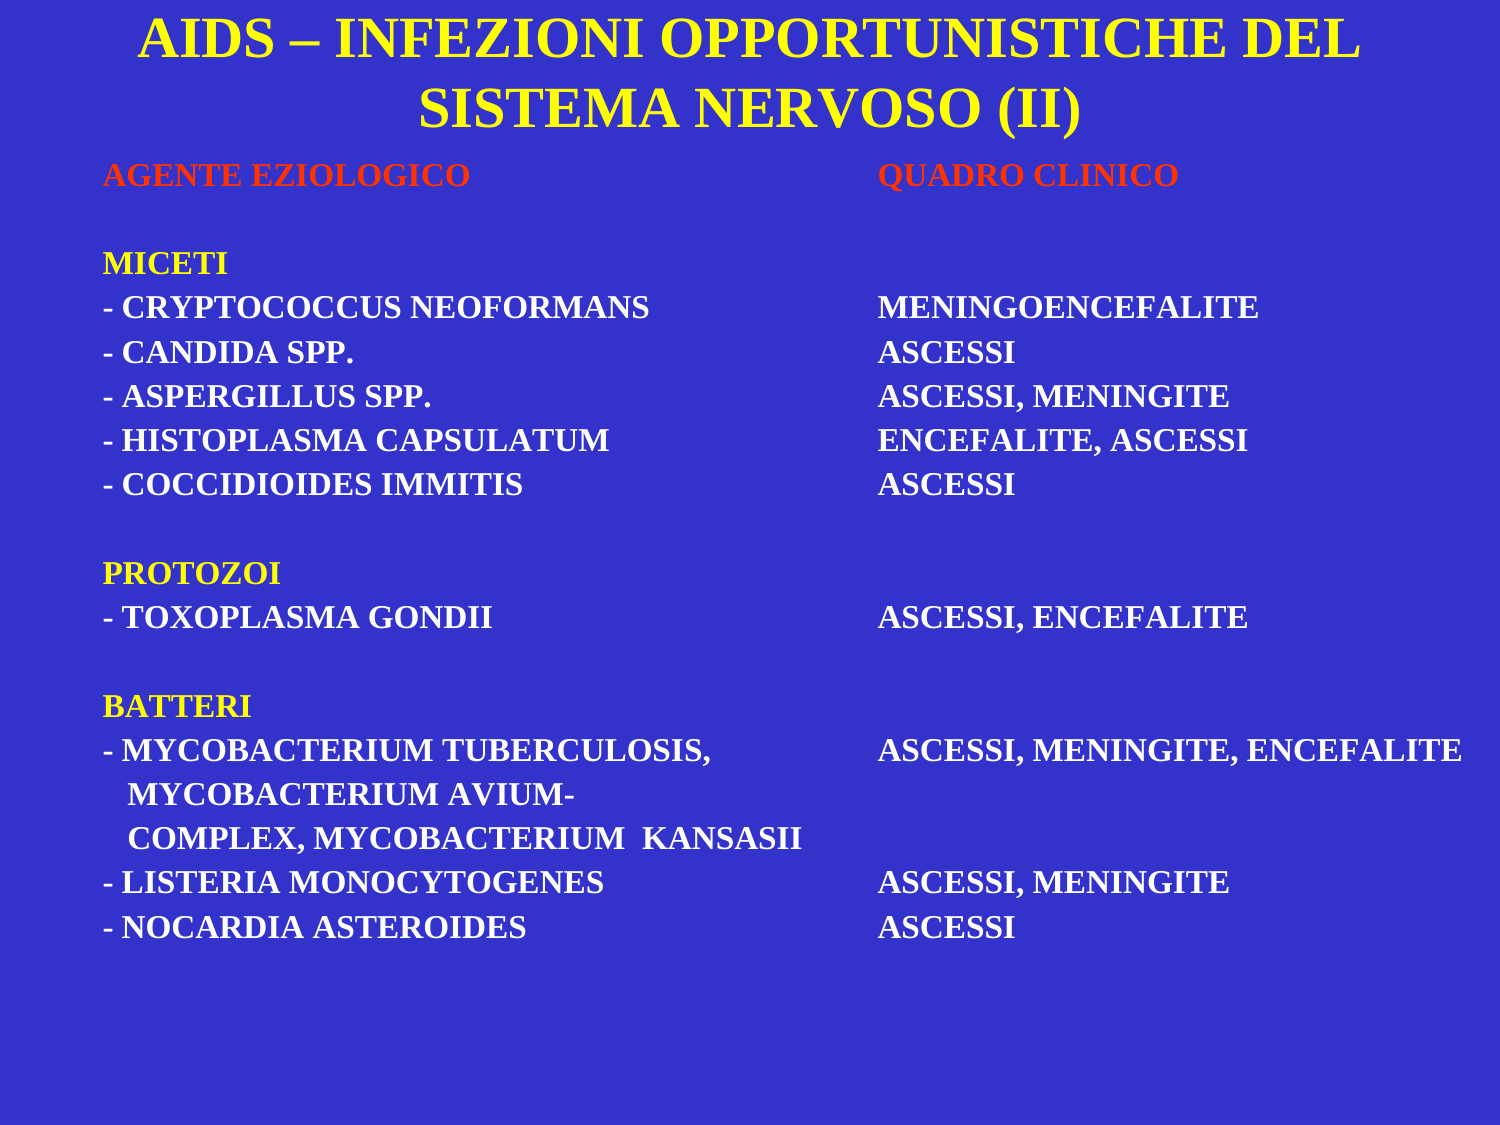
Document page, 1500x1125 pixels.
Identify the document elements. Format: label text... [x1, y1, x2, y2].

text_box QUADRO CLINICO MENINGOENCEFALITE ASCESSI ASCESSI, MENINGITE ENCEFALITE, ASCESSI ASCESSI ASCESSI, ENCEFALITE ASCESSI, MENINGITE, ENCEFALITE ASCESSI, MENINGITE ASCESSI [862, 163, 1488, 1086]
text_box AIDS – INFEZIONI OPPORTUNISTICHE DEL SISTEMA NERVOSO (II) [0, 0, 1500, 163]
text_box AGENTE EZIOLOGICO MICETI - CRYPTOCOCCUS NEOFORMANS - CANDIDA SPP. - ASPERGILLUS SPP. - HISTOPLASMA CAPSULATUM - COCCIDIOIDES IMMITIS PROTOZOI - TOXOPLASMA GONDII BATTERI - MYCOBACTERIUM TUBERCULOSIS, MYCOBACTERIUM AVIUM- COMPLEX, MYCOBACTERIUM KANSASII - LISTERIA MONOCYTOGENES - NOCARDIA ASTEROIDES [87, 163, 838, 1042]
